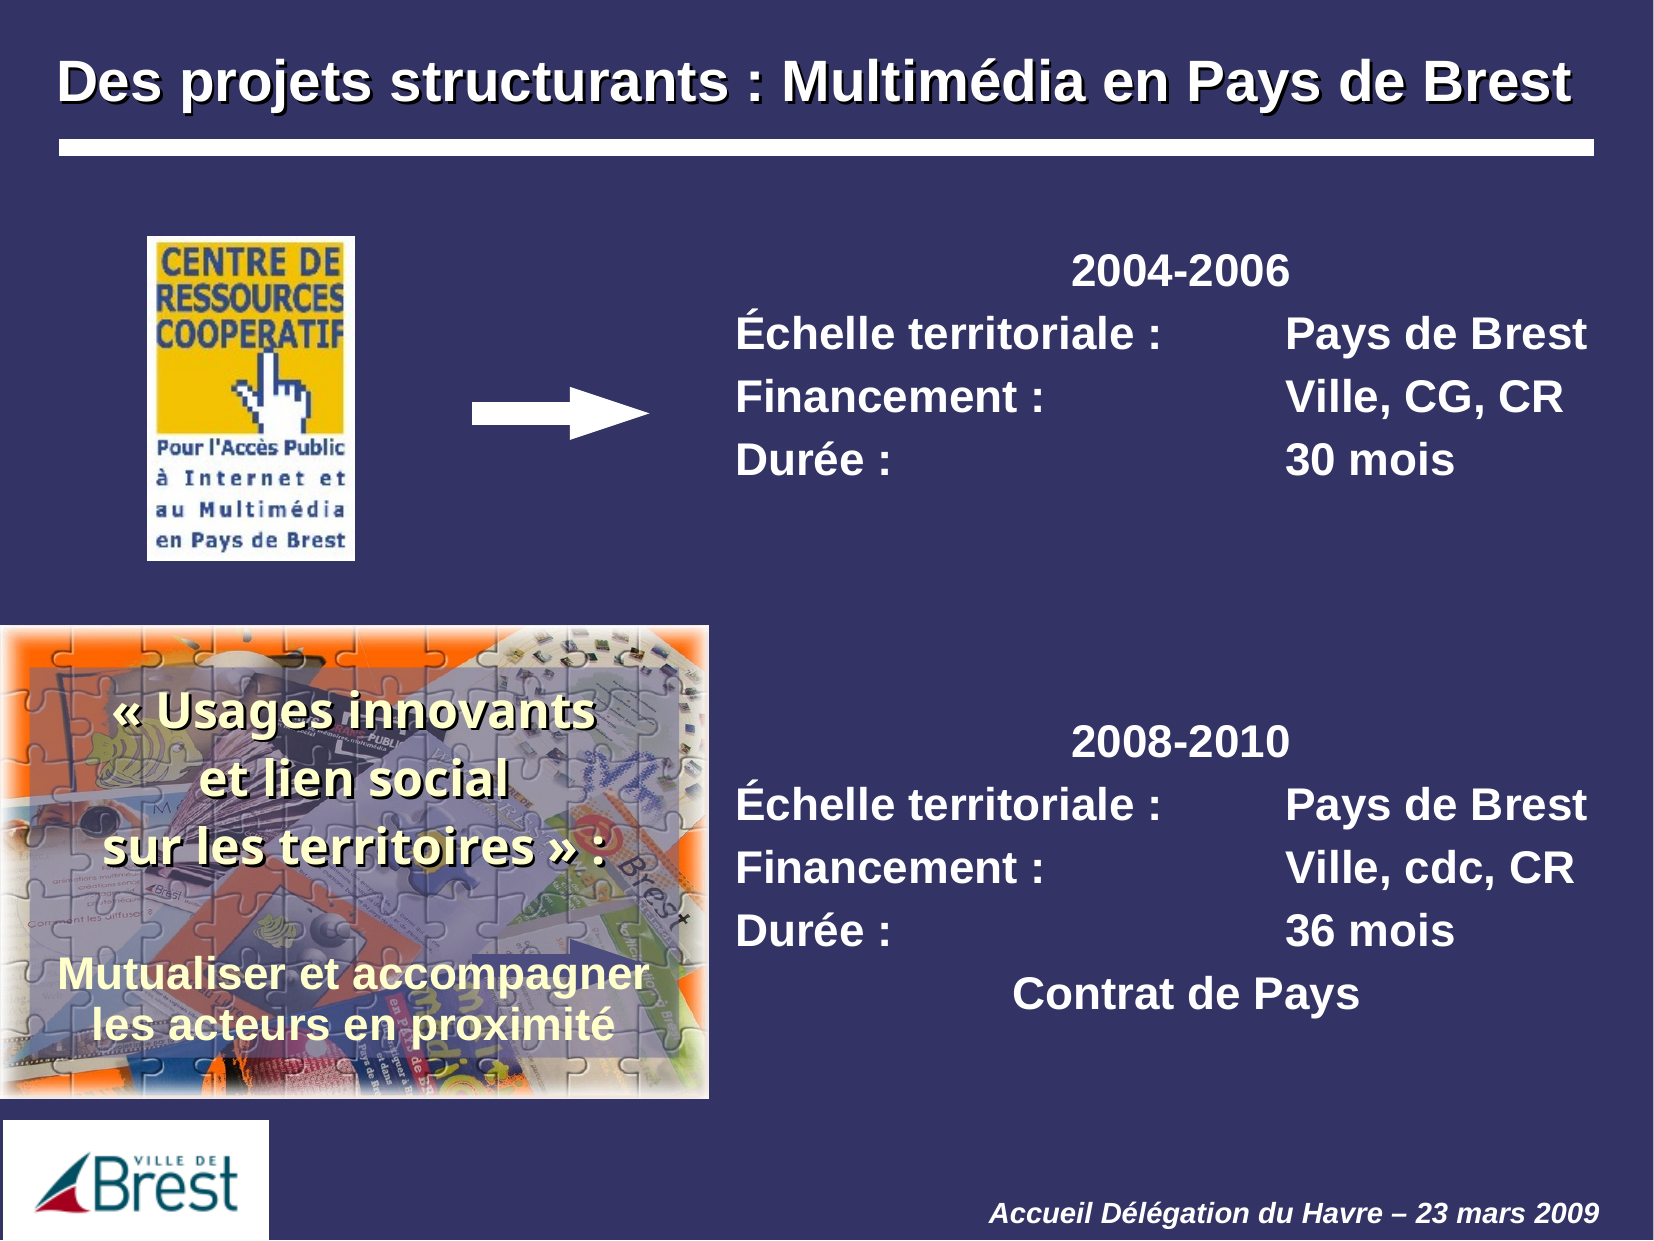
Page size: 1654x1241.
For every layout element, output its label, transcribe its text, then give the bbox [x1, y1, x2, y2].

picture [3, 1120, 269, 1241]
picture [147, 236, 355, 562]
text_box « Usages innovants et lien social sur les territoires » : Mutualiser et accompagner les acteurs en proximité [29, 667, 680, 1055]
text_box 2008-2010 Échelle territoriale : Pays de Brest Financement : Ville, cdc, CR Durée : 36 mois Contrat de Pays [708, 708, 1654, 1182]
text_box 2004-2006 Échelle territoriale : Pays de Brest Financement : Ville, CG, CR Durée : 30 mois [708, 237, 1654, 497]
picture [0, 625, 709, 1099]
text_box Des projets structurants : Multimédia en Pays de Brest [29, 29, 1625, 135]
